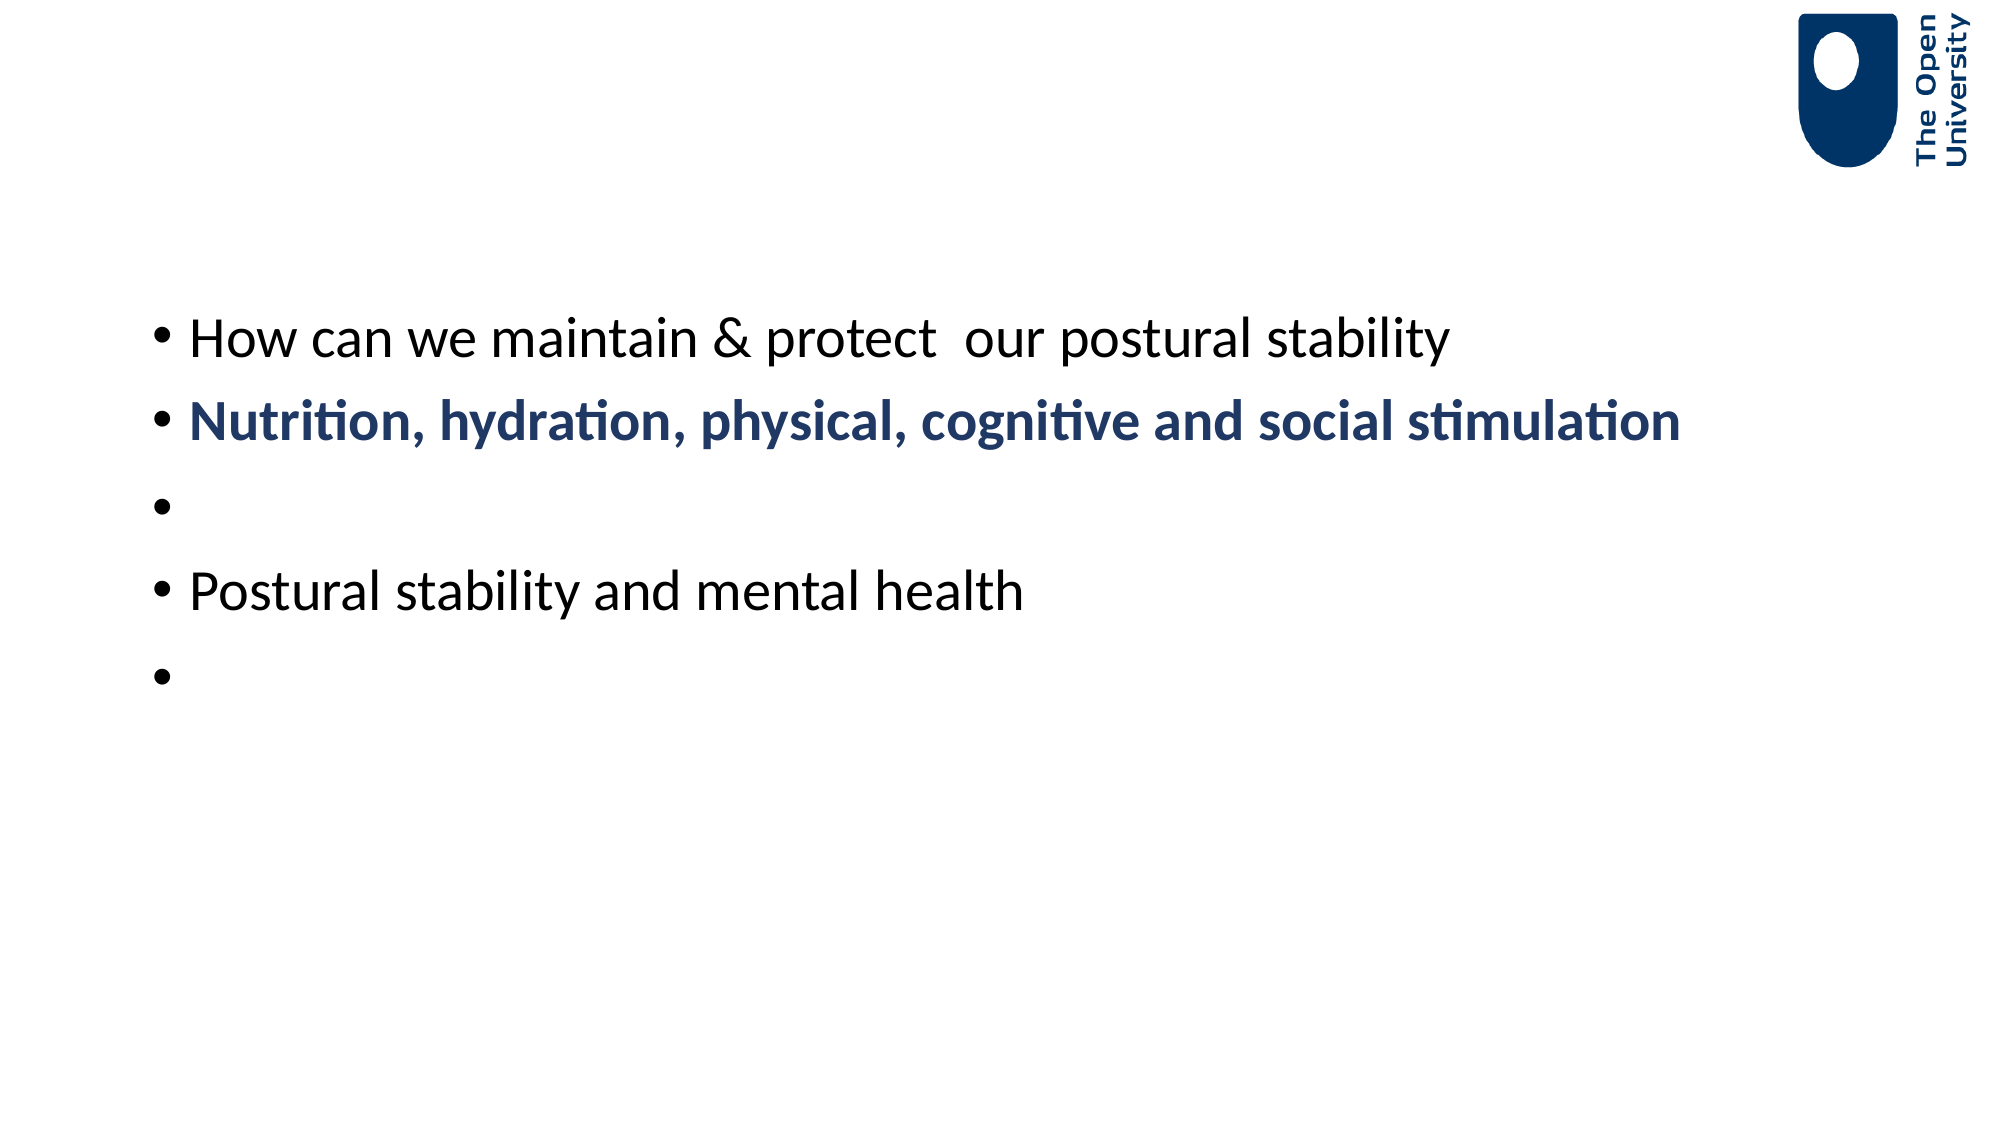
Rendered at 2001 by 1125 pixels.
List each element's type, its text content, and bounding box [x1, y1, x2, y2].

picture [1797, 10, 1971, 170]
list How can we maintain & protect our postural stability Nutrition, hydration, physical, cognitive and social stimulation Postural stability and mental health [137, 299, 1863, 1014]
